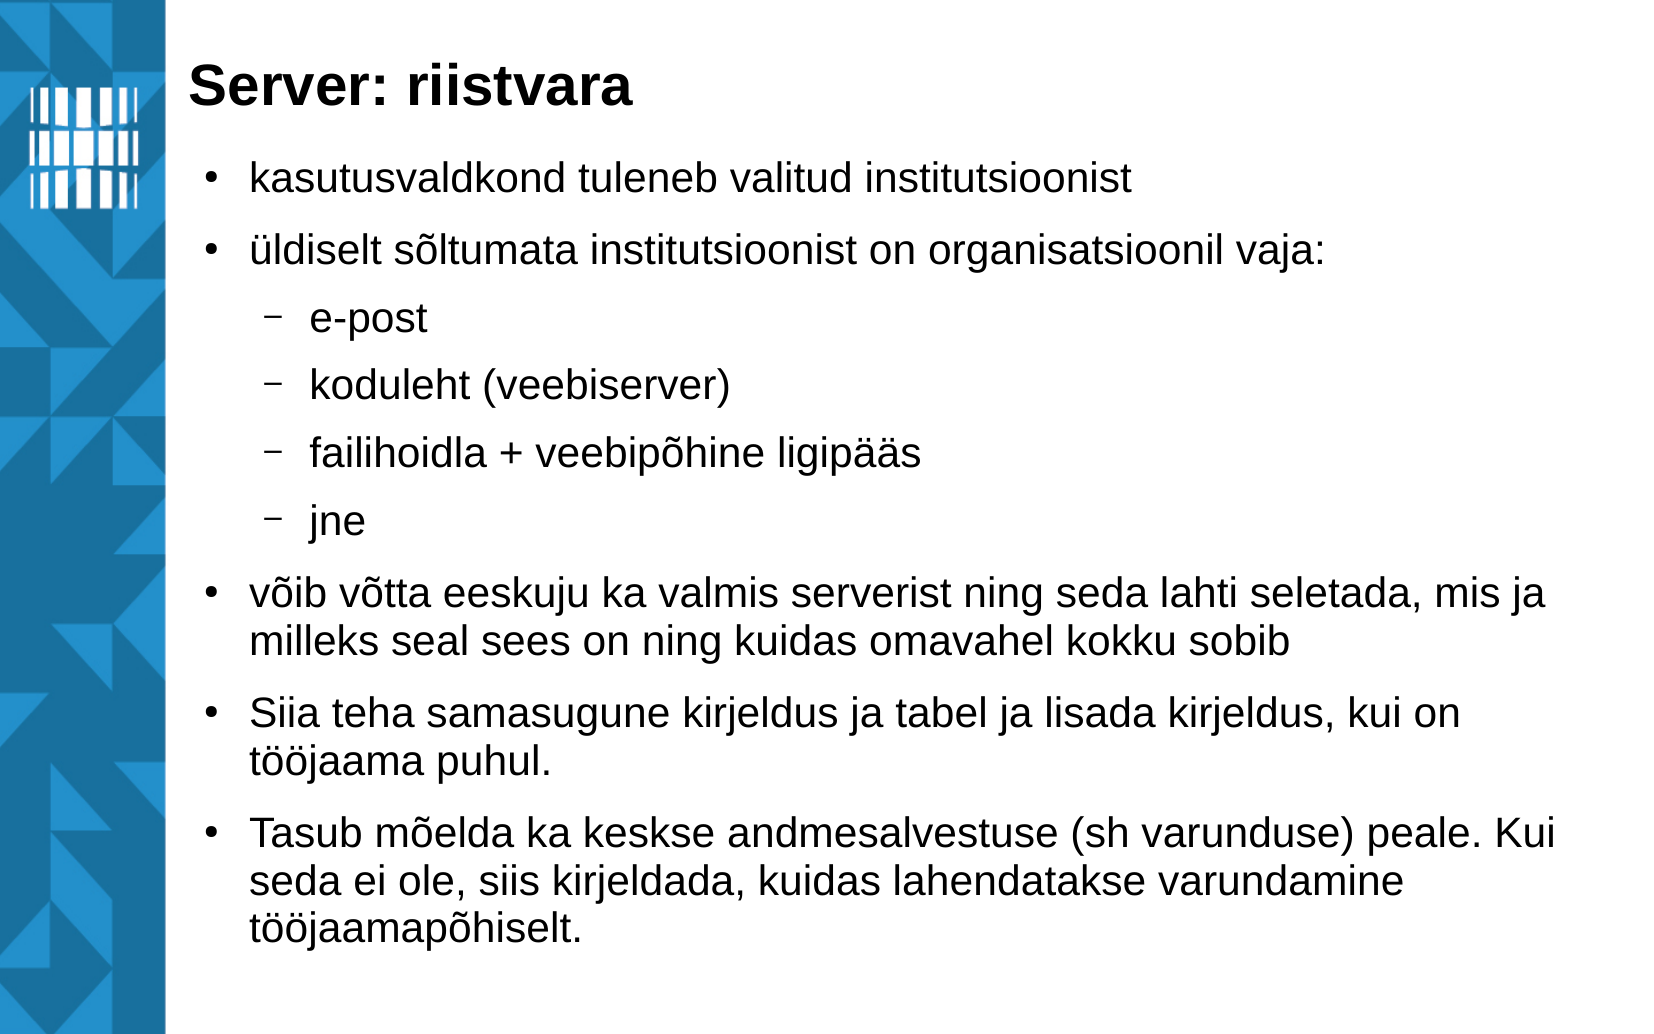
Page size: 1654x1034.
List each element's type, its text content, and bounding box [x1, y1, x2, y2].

list kasutusvaldkond tuleneb valitud institutsioonist üldiselt sõltumata institutsioonist on organisatsioonil vaja: e-post koduleht (veebiserver) failihoidla + veebipõhine ligipääs jne võib võtta eeskuju ka valmis serverist ning seda lahti seletada, mis ja milleks seal sees on ning kuidas omavahel kokku sobib Siia teha samasugune kirjeldus ja tabel ja lisada kirjeldus, kui on tööjaama puhul. Tasub mõelda ka keskse andmesalvestuse (sh varunduse) peale. Kui seda ei ole, siis kirjeldada, kuidas lahendatakse varundamine tööjaamapõhiselt. [188, 153, 1636, 957]
title Server: riistvara [188, 41, 1630, 130]
